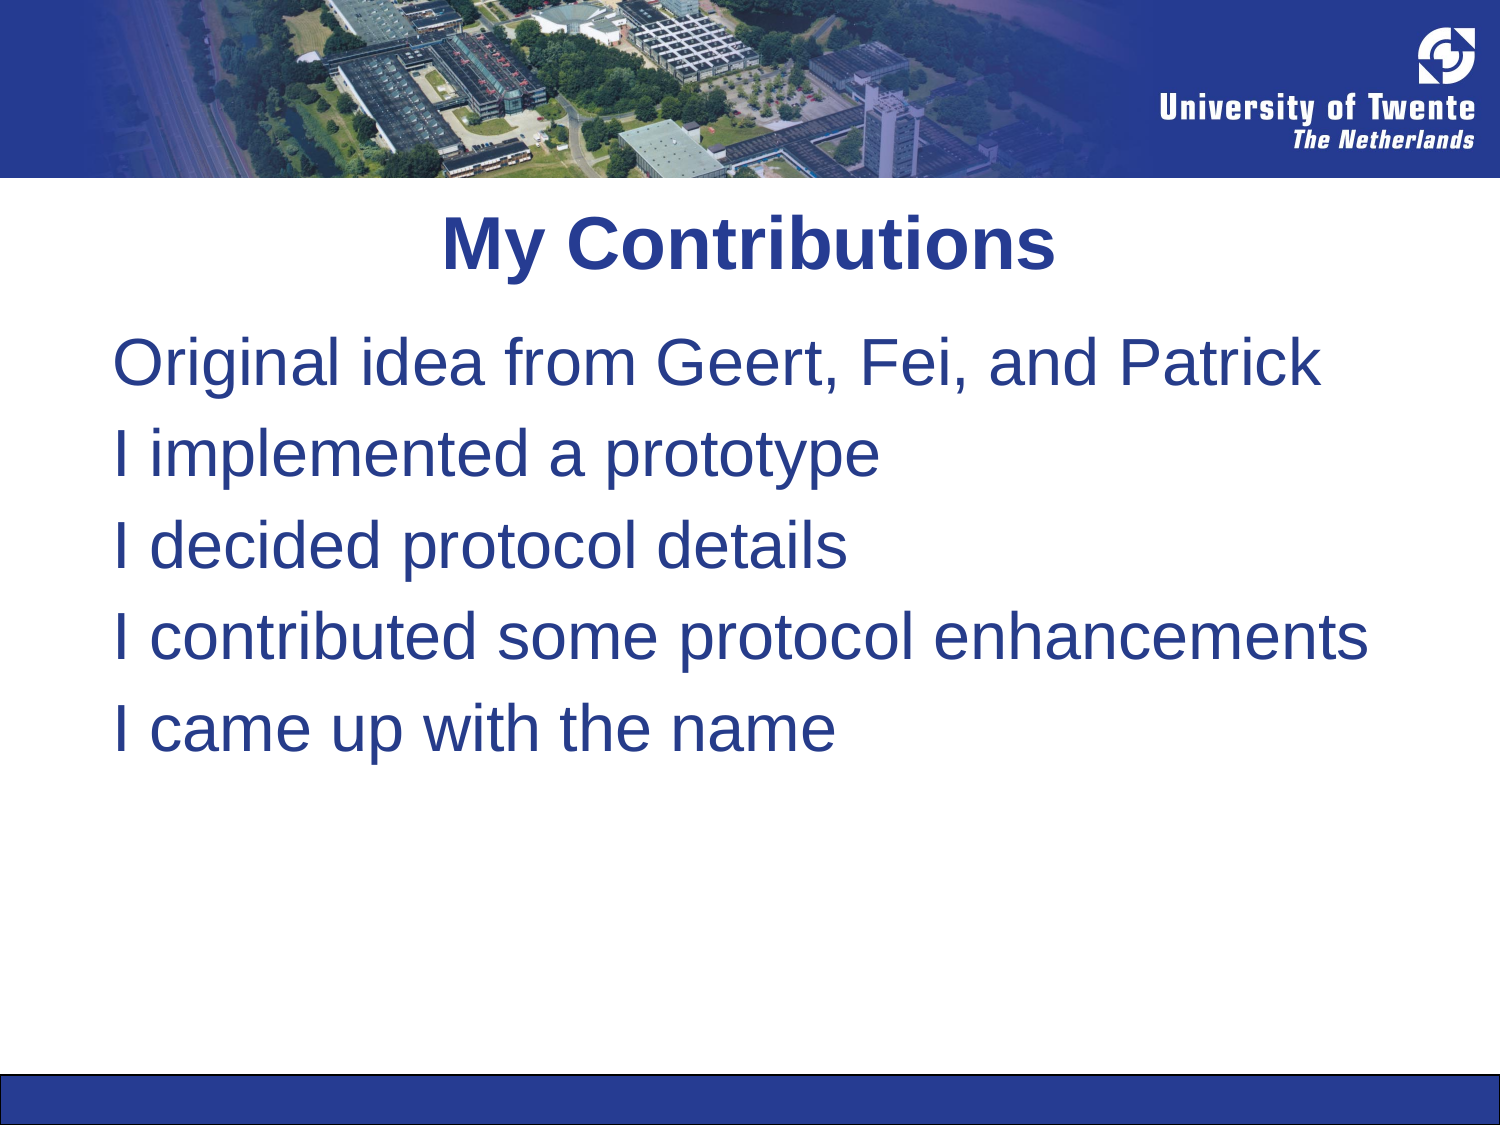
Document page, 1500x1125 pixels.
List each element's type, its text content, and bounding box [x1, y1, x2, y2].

list Original idea from Geert, Fei, and Patrick I implemented a prototype I decided protocol details I contributed some protocol enhancements I came up with the name [112, 324, 1388, 1001]
picture [0, 0, 1500, 178]
title My Contributions [112, 187, 1388, 301]
